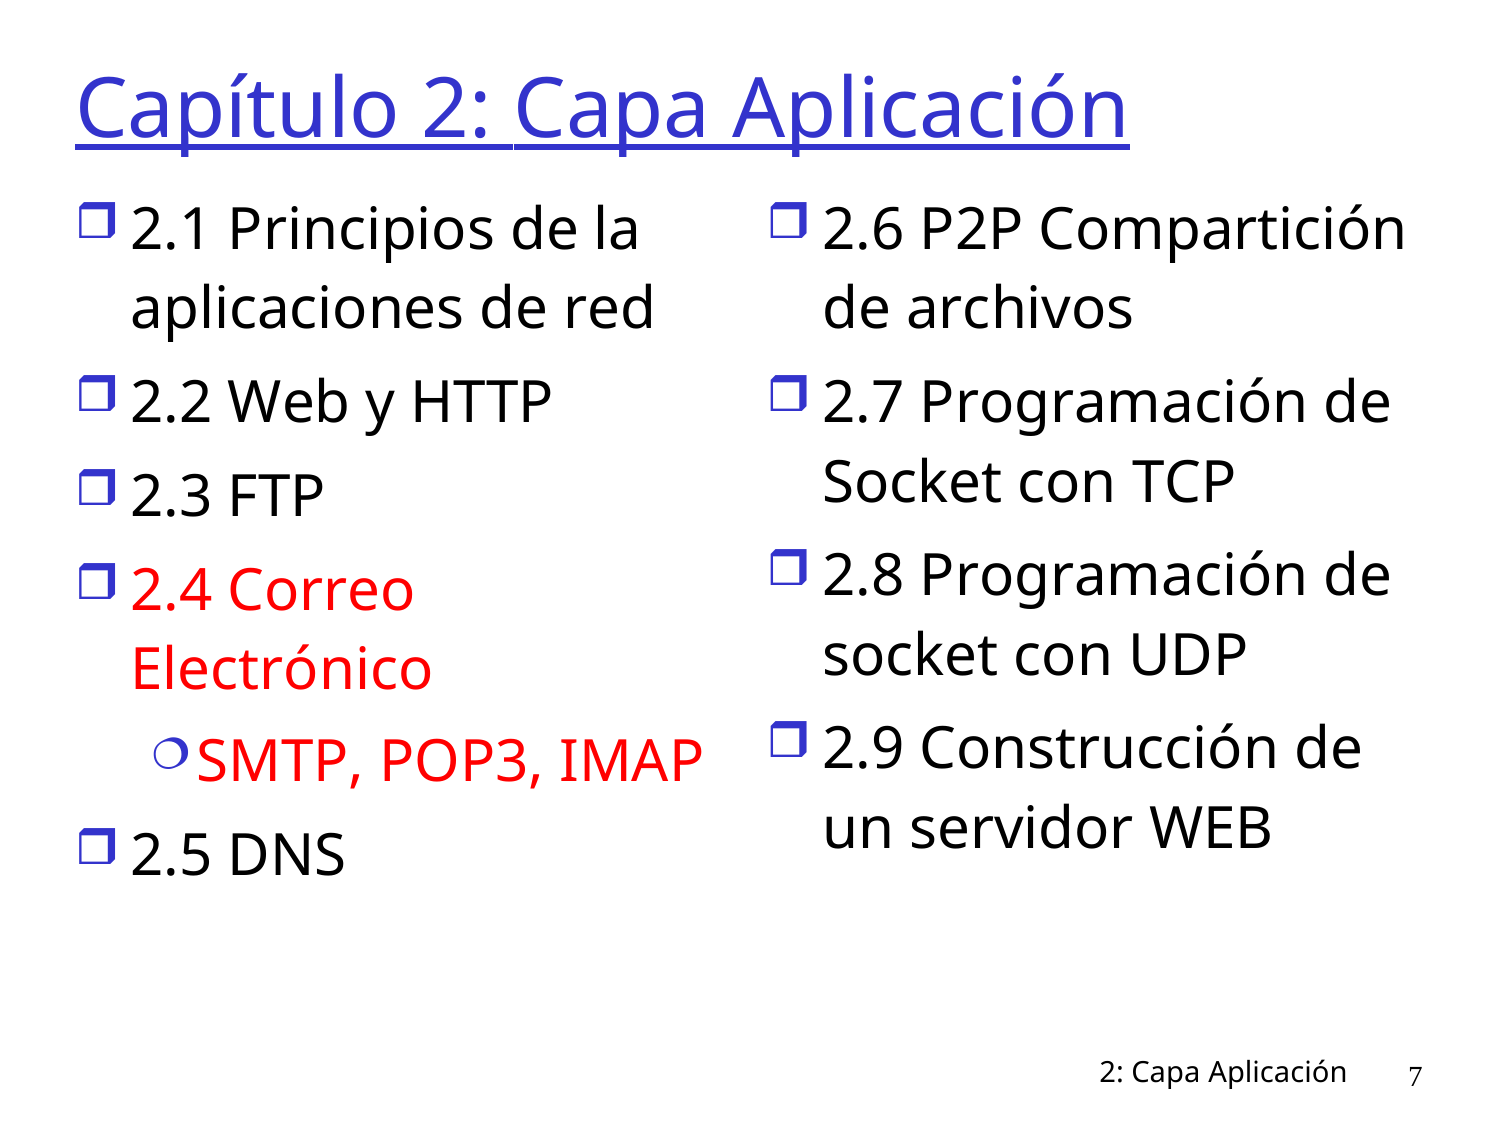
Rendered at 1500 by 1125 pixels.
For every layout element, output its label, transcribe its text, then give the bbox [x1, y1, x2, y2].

list 2.1 Principios de la aplicaciones de red 2.2 Web y HTTP 2.3 FTP 2.4 Correo Electrónico SMTP, POP3, IMAP 2.5 DNS [75, 187, 734, 1013]
list 2.6 P2P Compartición de archivos 2.7 Programación de Socket con TCP 2.8 Programación de socket con UDP 2.9 Construcción de un servidor WEB [766, 187, 1426, 1013]
title Capítulo 2: Capa Aplicación [75, 23, 1426, 188]
